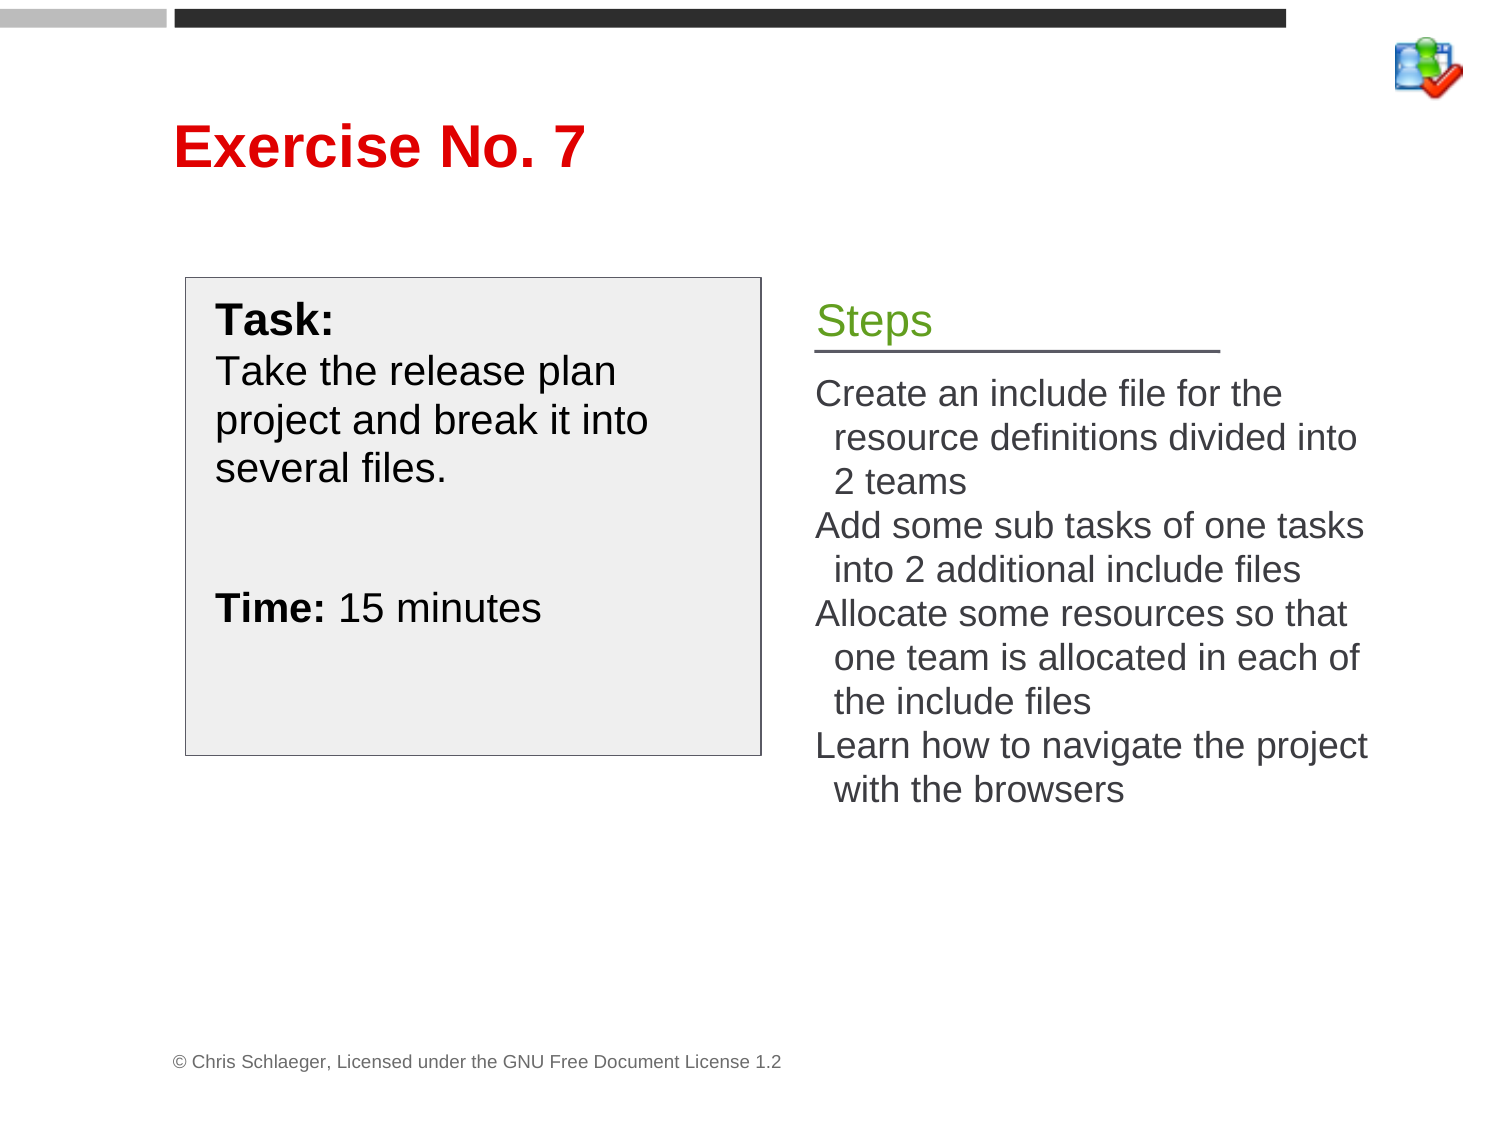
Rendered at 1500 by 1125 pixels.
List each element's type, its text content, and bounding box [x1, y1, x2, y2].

text_box Steps [781, 294, 1201, 363]
text_box [185, 277, 762, 756]
text_box Create an include file for the resource definitions divided into 2 teams Add some sub tasks of one tasks into 2 additional include files Allocate some resources so that one team is allocated in each of the include files Learn how to navigate the project with the browsers [800, 362, 1404, 961]
text_box Task: Take the release plan project and break it into several files. Time: 15 minutes [200, 283, 710, 738]
title Exercise No. 7 [173, 66, 1404, 234]
picture [1395, 37, 1463, 105]
